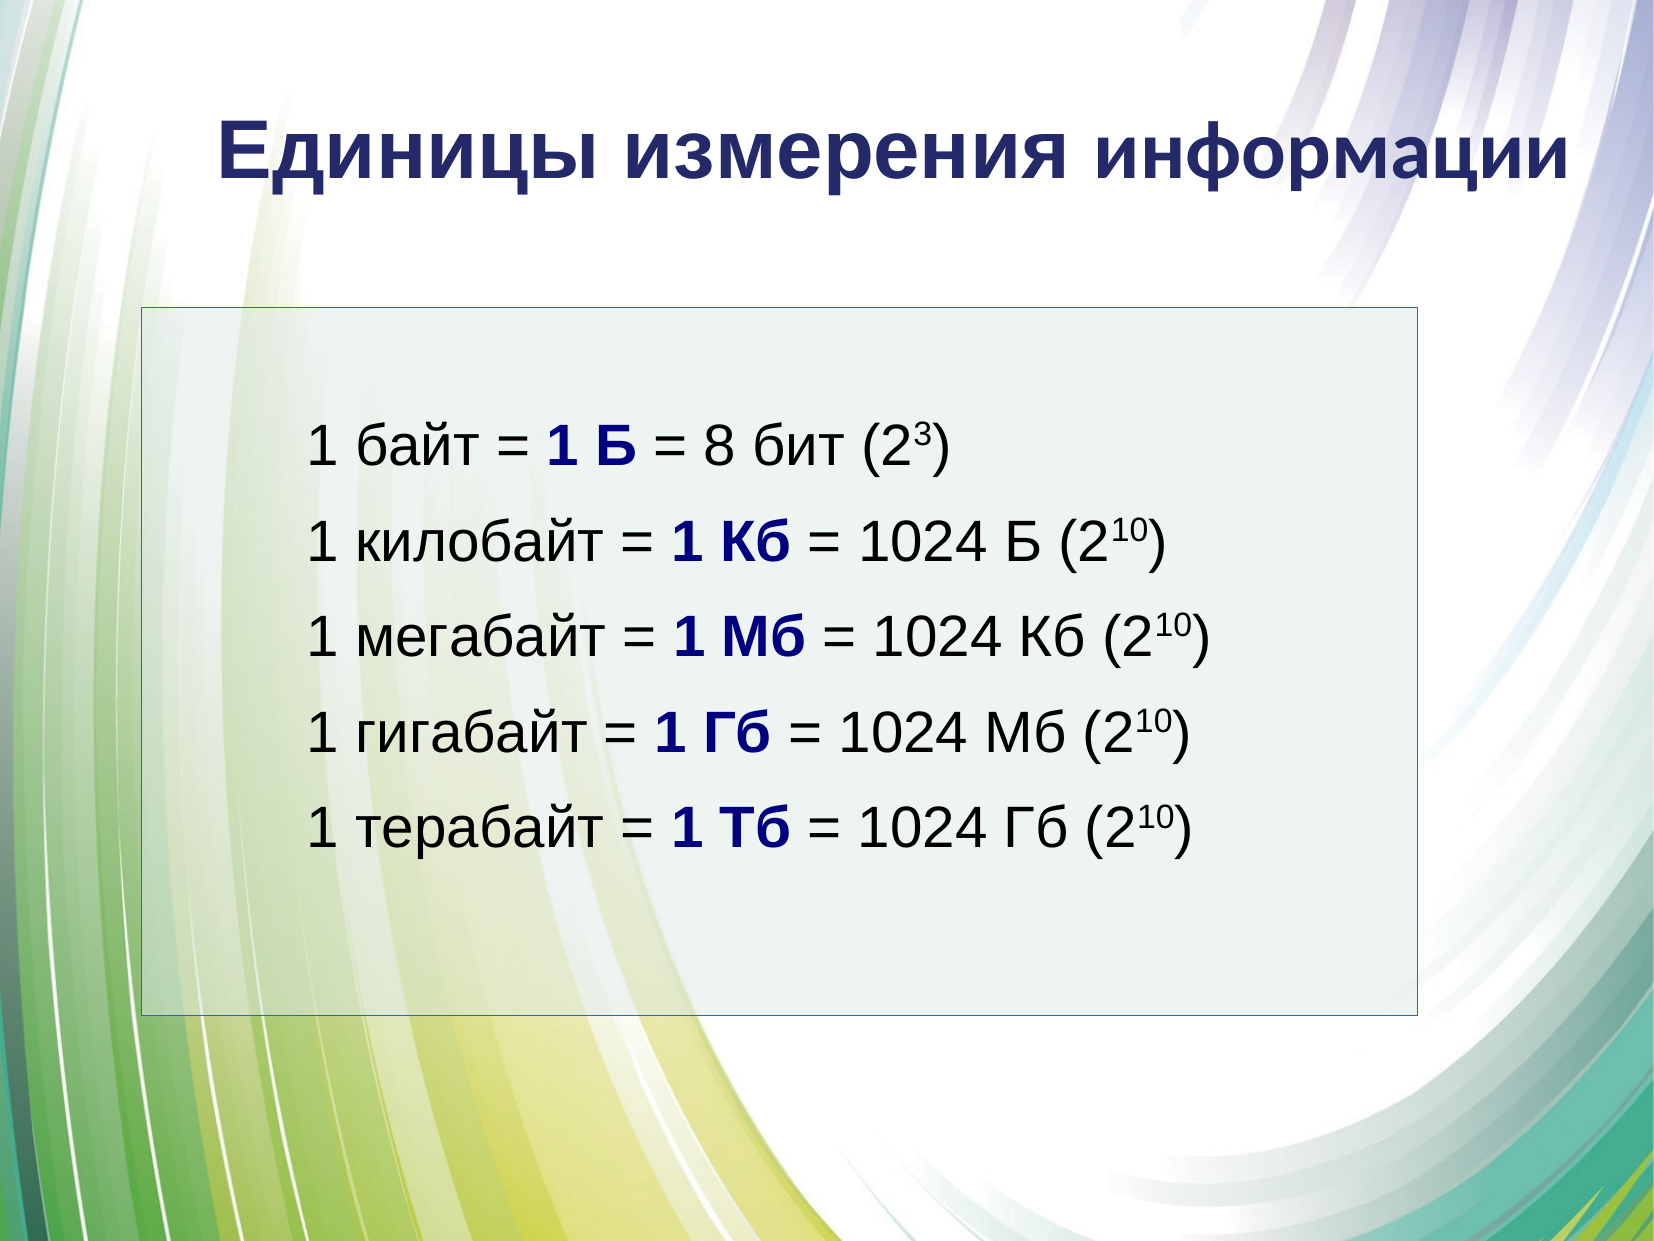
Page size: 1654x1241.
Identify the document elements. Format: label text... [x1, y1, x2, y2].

text_box Единицы измерения информации [201, 34, 1622, 256]
text_box [141, 307, 1418, 1016]
text_box 1 байт = 1 Б = 8 бит (23) 1 килобайт = 1 Кб = 1024 Б (210) 1 мегабайт = 1 Мб = 1024 Кб (210) 1 гигабайт = 1 Гб = 1024 Мб (210) 1 терабайт = 1 Тб = 1024 Гб (210) [232, 392, 1501, 868]
picture [0, 0, 1654, 1241]
